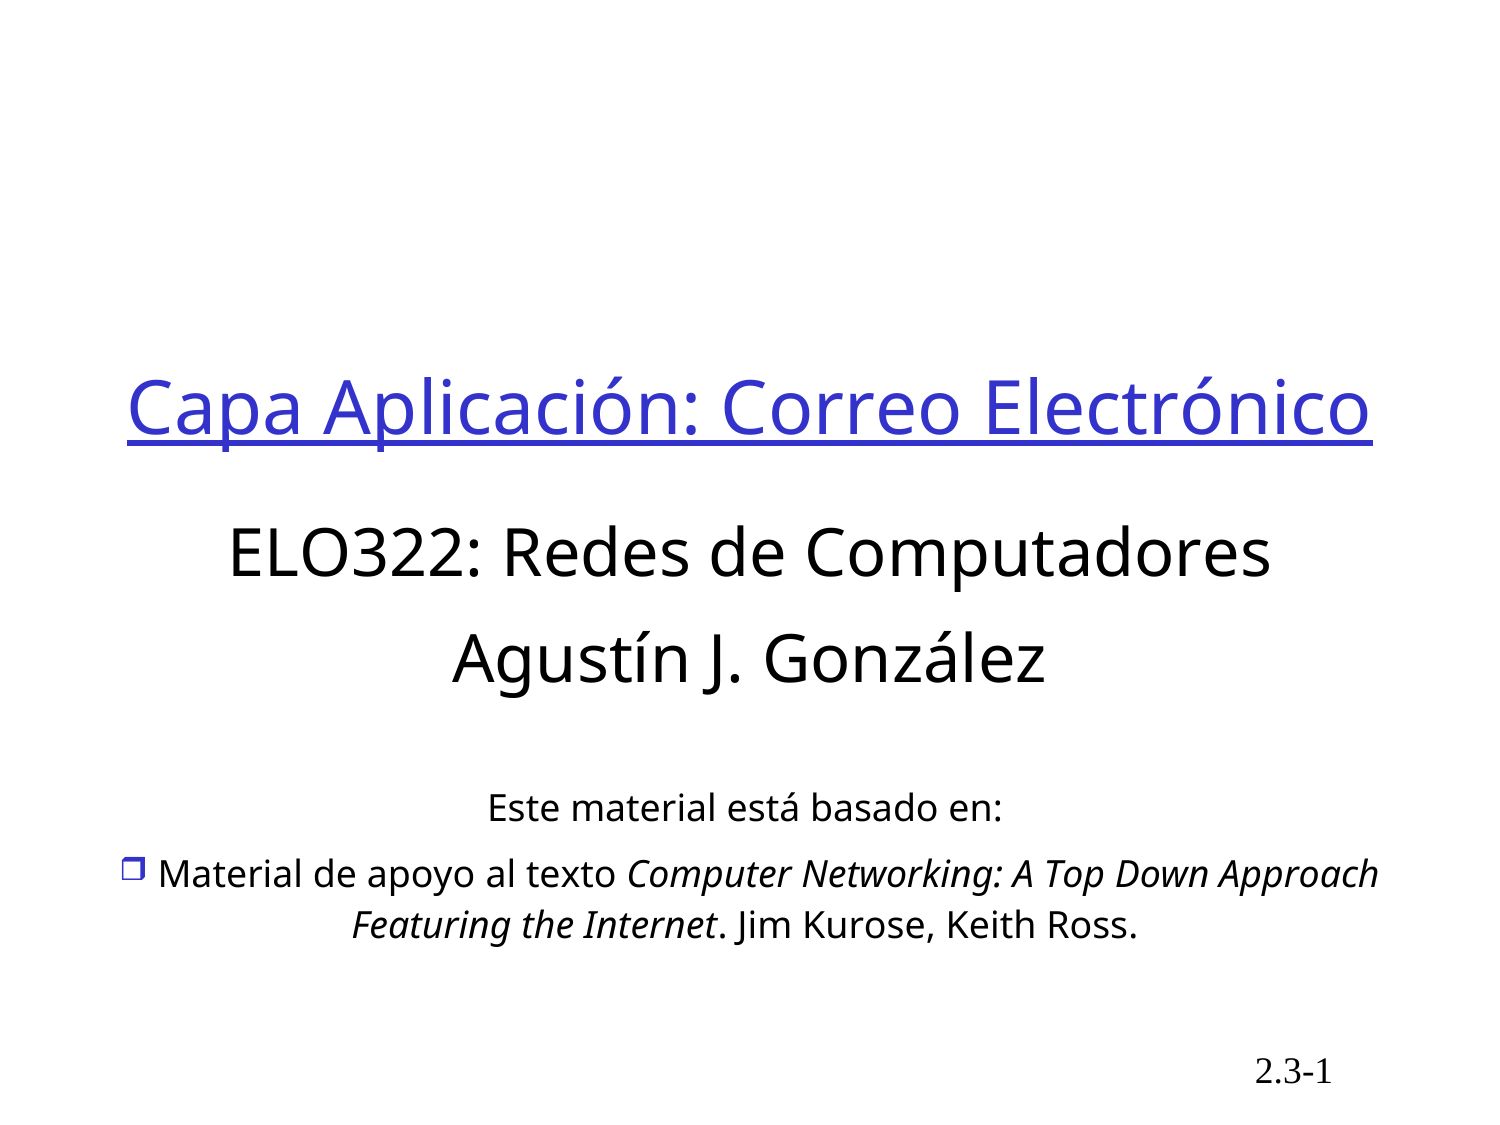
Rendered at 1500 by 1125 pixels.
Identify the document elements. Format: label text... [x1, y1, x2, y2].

title Capa Aplicación: Correo Electrónico [75, 323, 1426, 487]
subtitle ELO322: Redes de Computadores Agustín J. González Este material está basado en: Material de apoyo al texto Computer Networking: A Top Down Approach Featuring the Internet. Jim Kurose, Keith Ross. [75, 487, 1426, 968]
